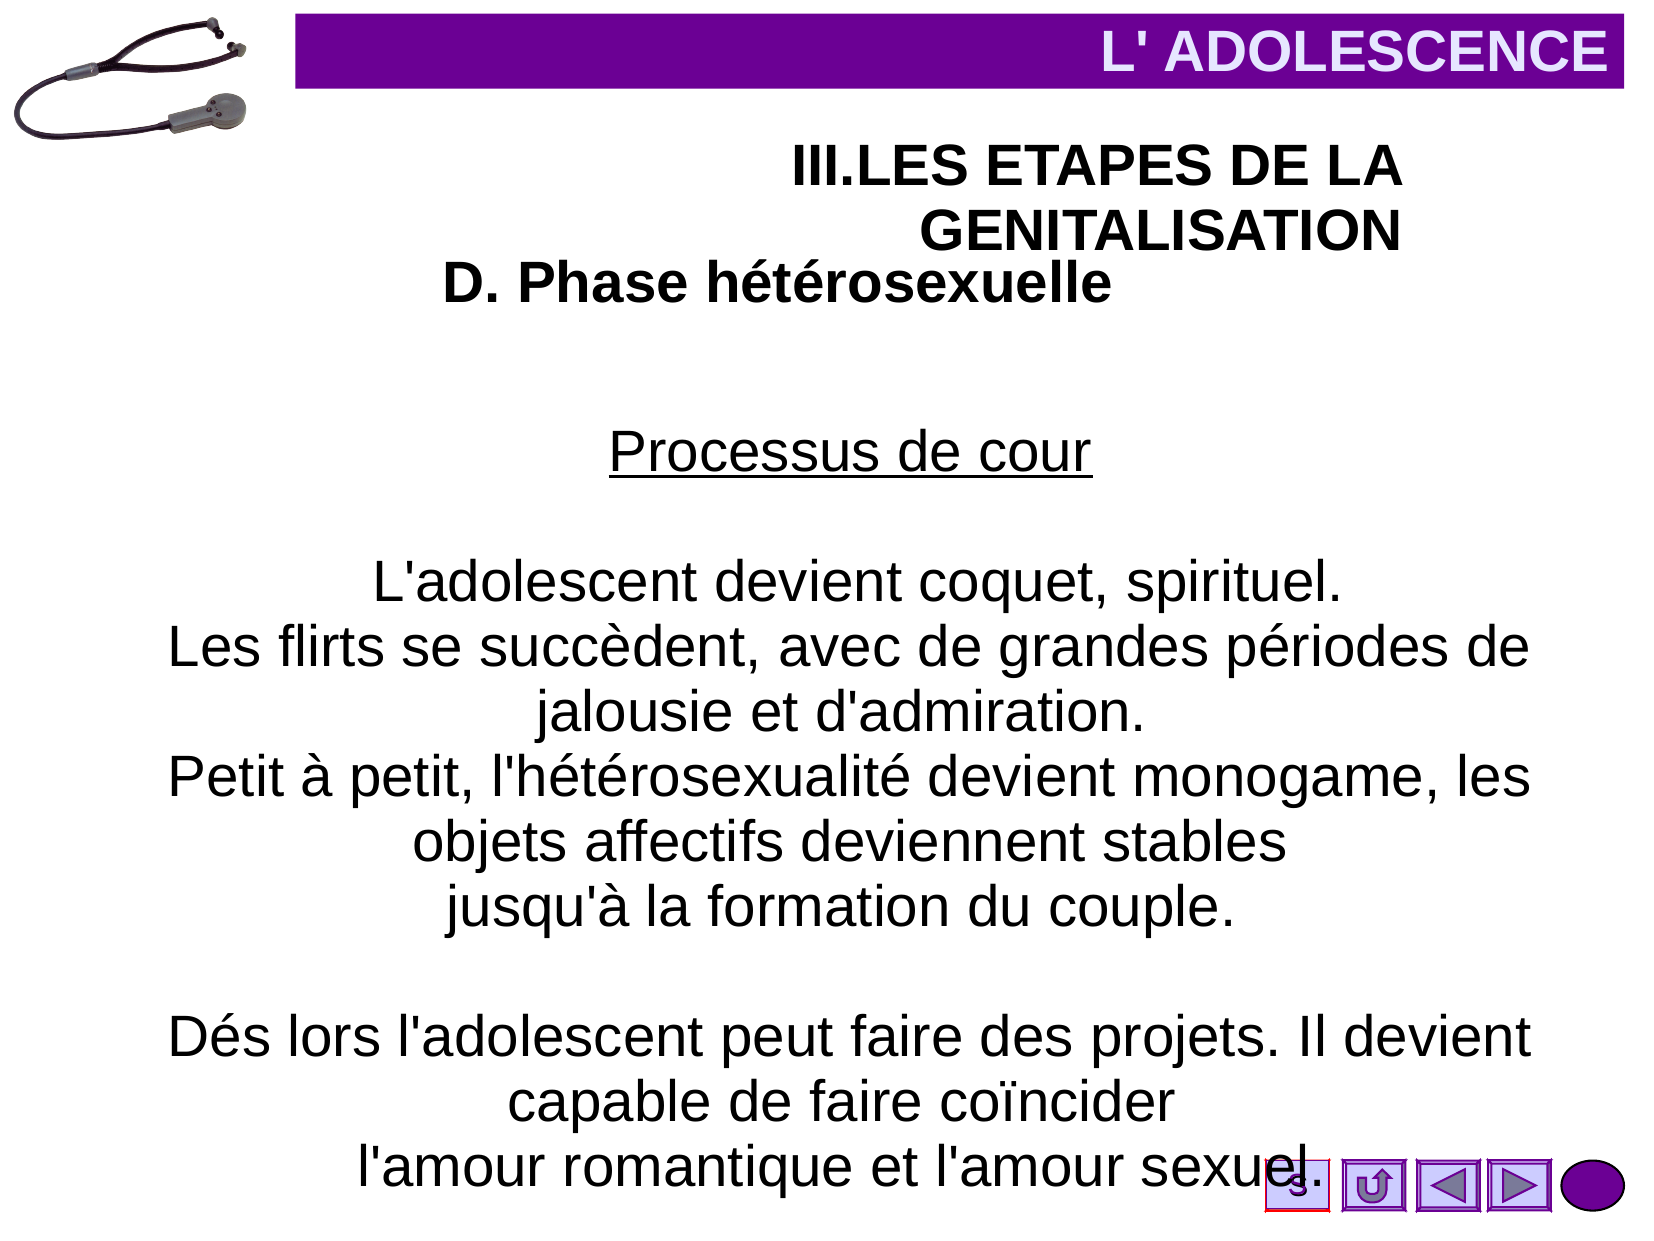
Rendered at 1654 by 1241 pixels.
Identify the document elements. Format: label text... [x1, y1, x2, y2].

text_box D. Phase hétérosexuelle [442, 236, 1380, 330]
text_box L' ADOLESCENCE [295, 13, 1625, 89]
text_box [1595, 1160, 1625, 1211]
text_box Processus de cour L'adolescent devient coquet, spirituel. Les flirts se succèdent, avec de grandes périodes de jalousie et d'admiration. Petit à petit, l'hétérosexualité devient monogame, les objets affectifs deviennent stables jusqu'à la formation du couple. Dés lors l'adolescent peut faire des projets. Il devient capable de faire coïncider l'amour romantique et l'amour sexuel. [106, 406, 1595, 1211]
picture [8, 8, 260, 153]
text_box III.LES ETAPES DE LA GENITALISATION [277, 125, 1418, 207]
